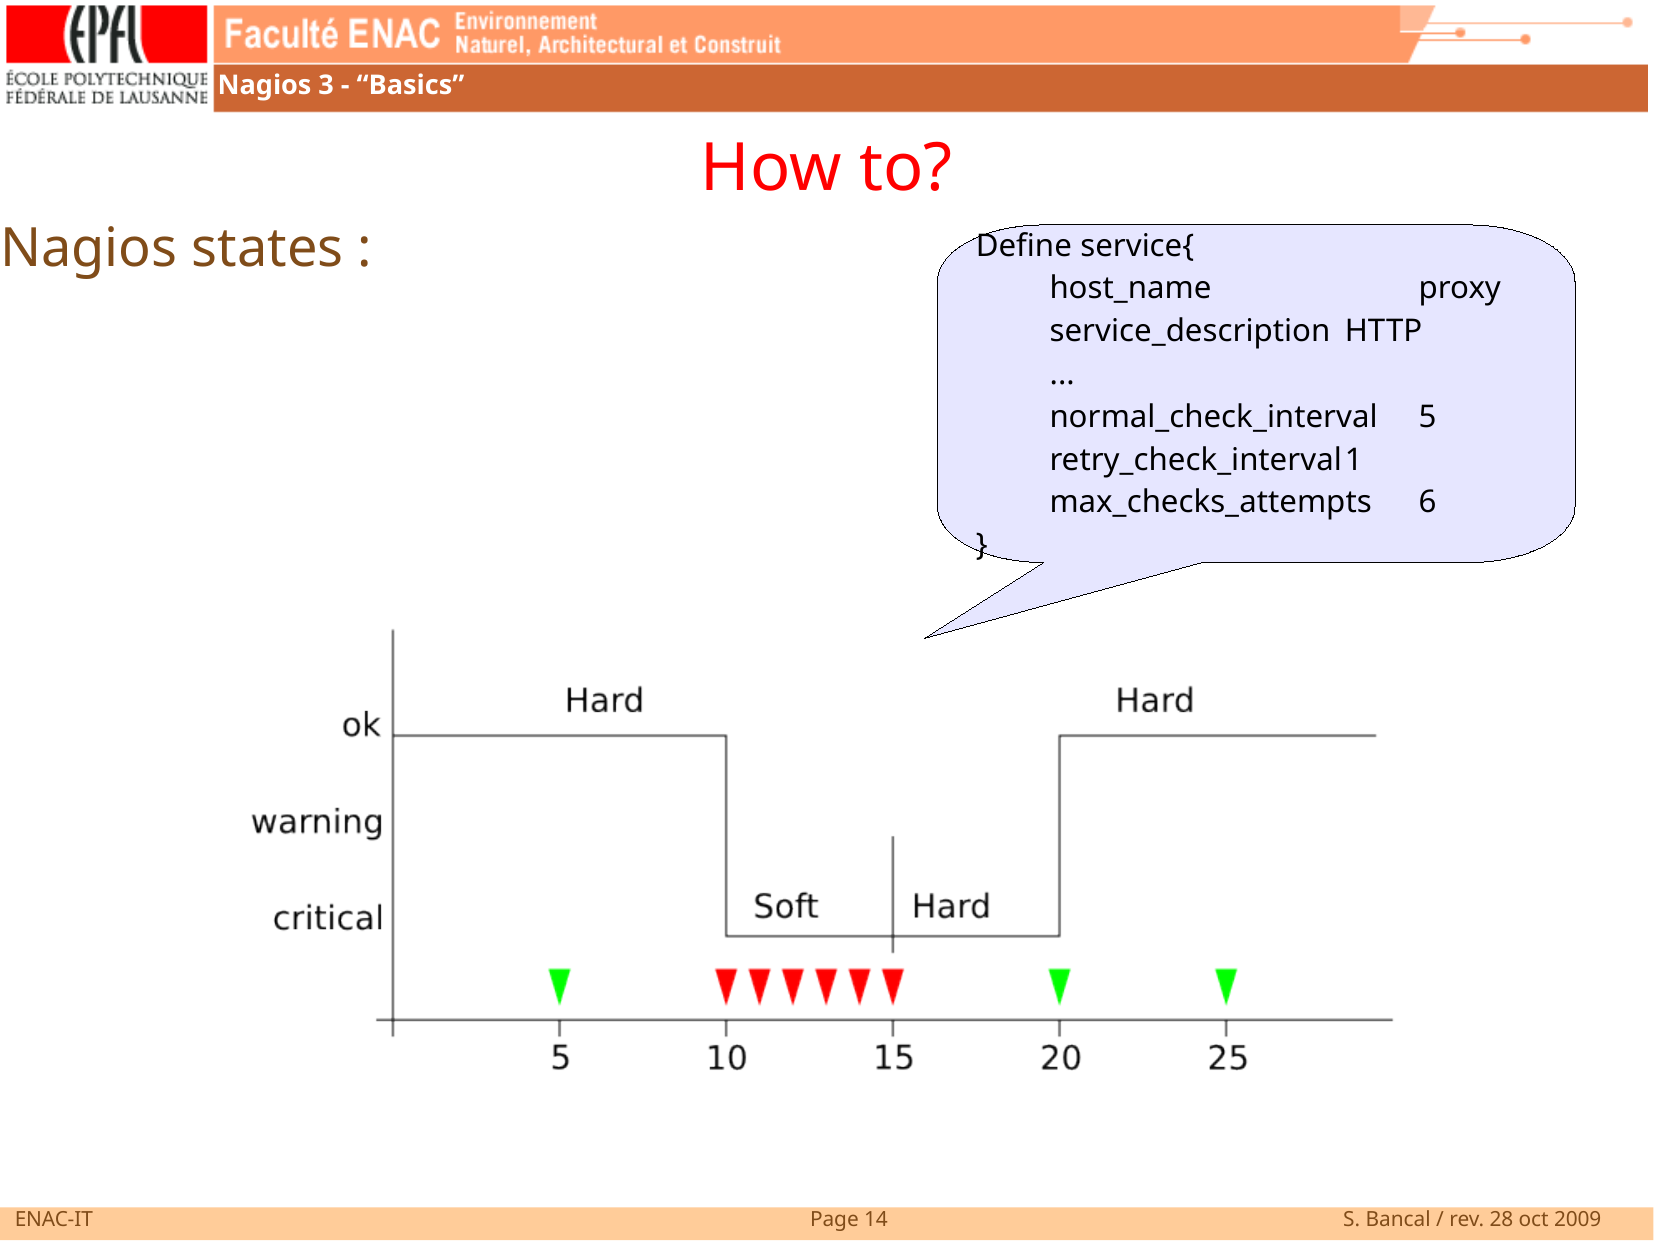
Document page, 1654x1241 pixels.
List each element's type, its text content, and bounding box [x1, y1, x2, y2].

picture [240, 599, 1413, 1107]
title How to? [0, 117, 1654, 208]
list Nagios states : [0, 208, 1654, 1188]
picture [0, 0, 1648, 114]
text_box Define service{ host_name proxy service_description HTTP ... normal_check_interval 5 retry_check_interval 1 max_checks_attempts 6 } [924, 224, 1576, 639]
